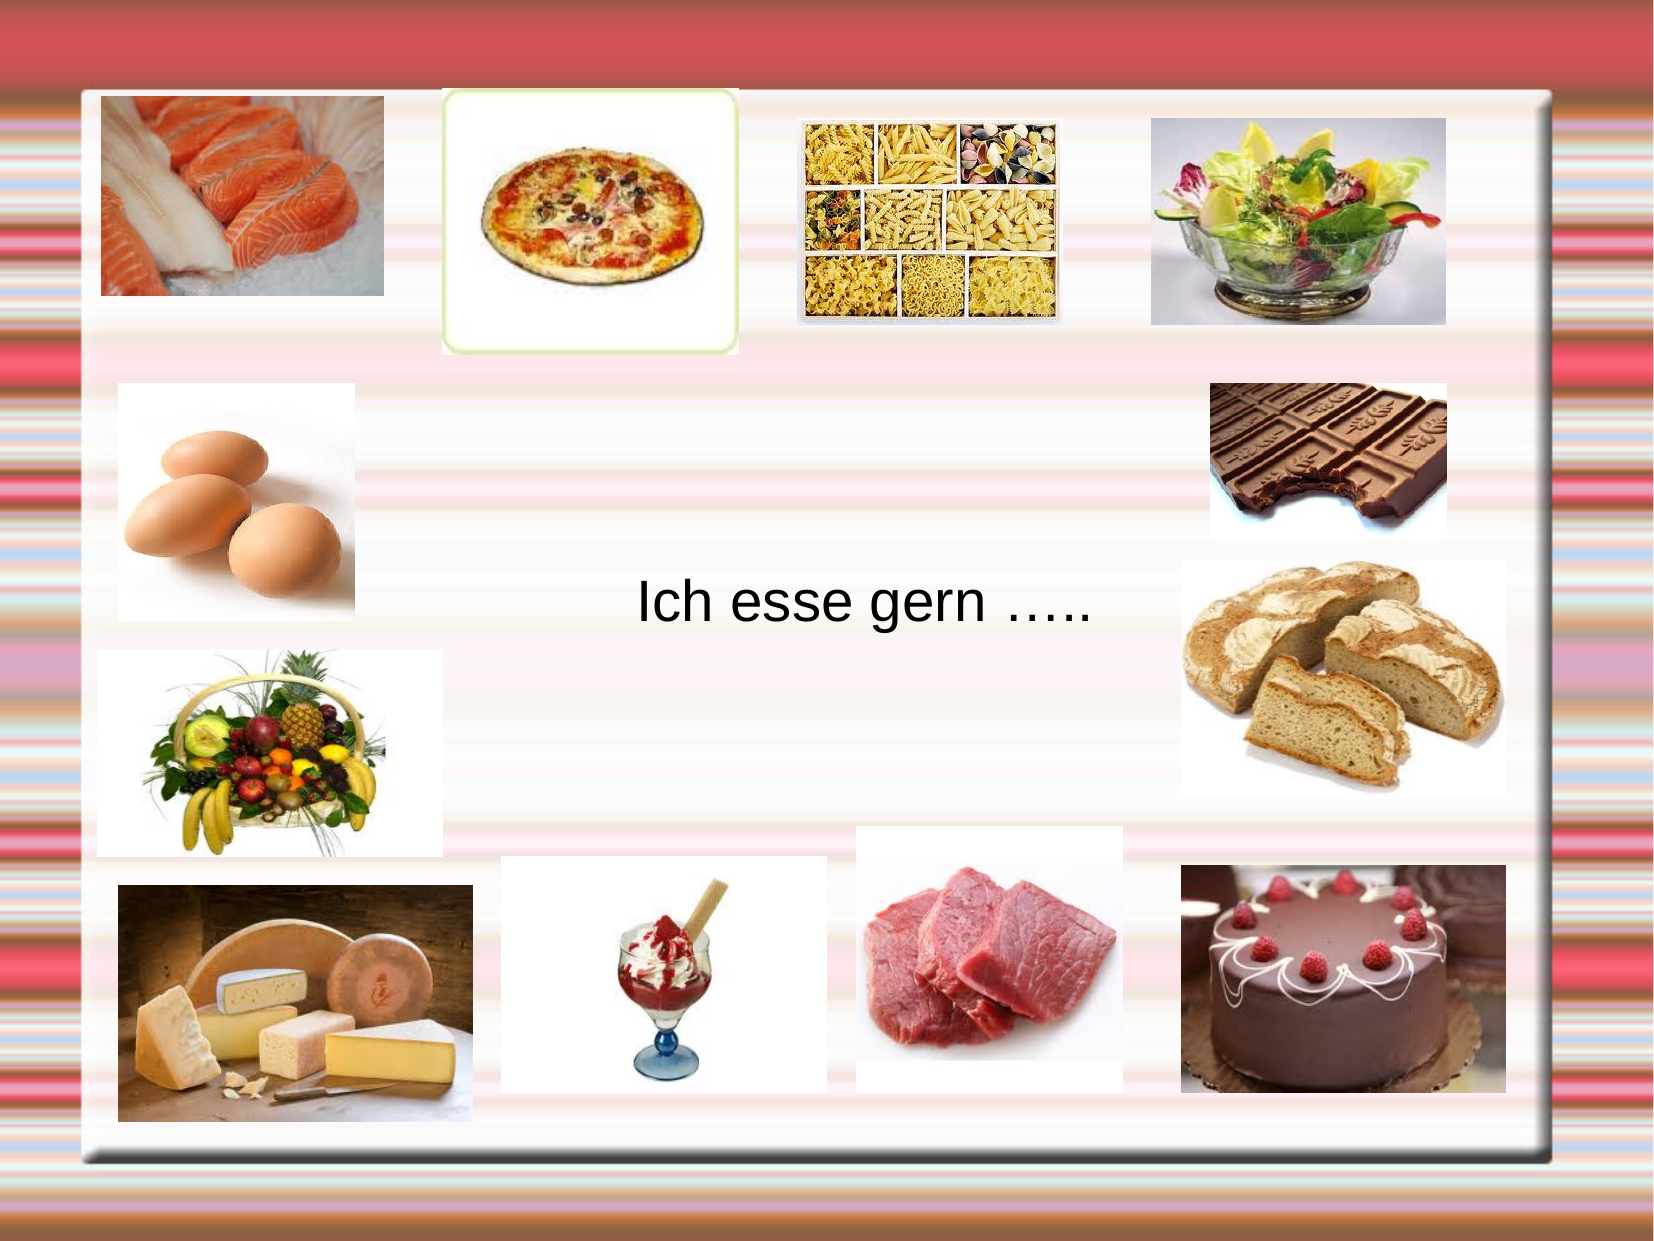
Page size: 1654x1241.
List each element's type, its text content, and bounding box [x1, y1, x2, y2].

picture [0, 0, 1654, 1241]
text_box Ich esse gern ….. [621, 561, 1110, 641]
